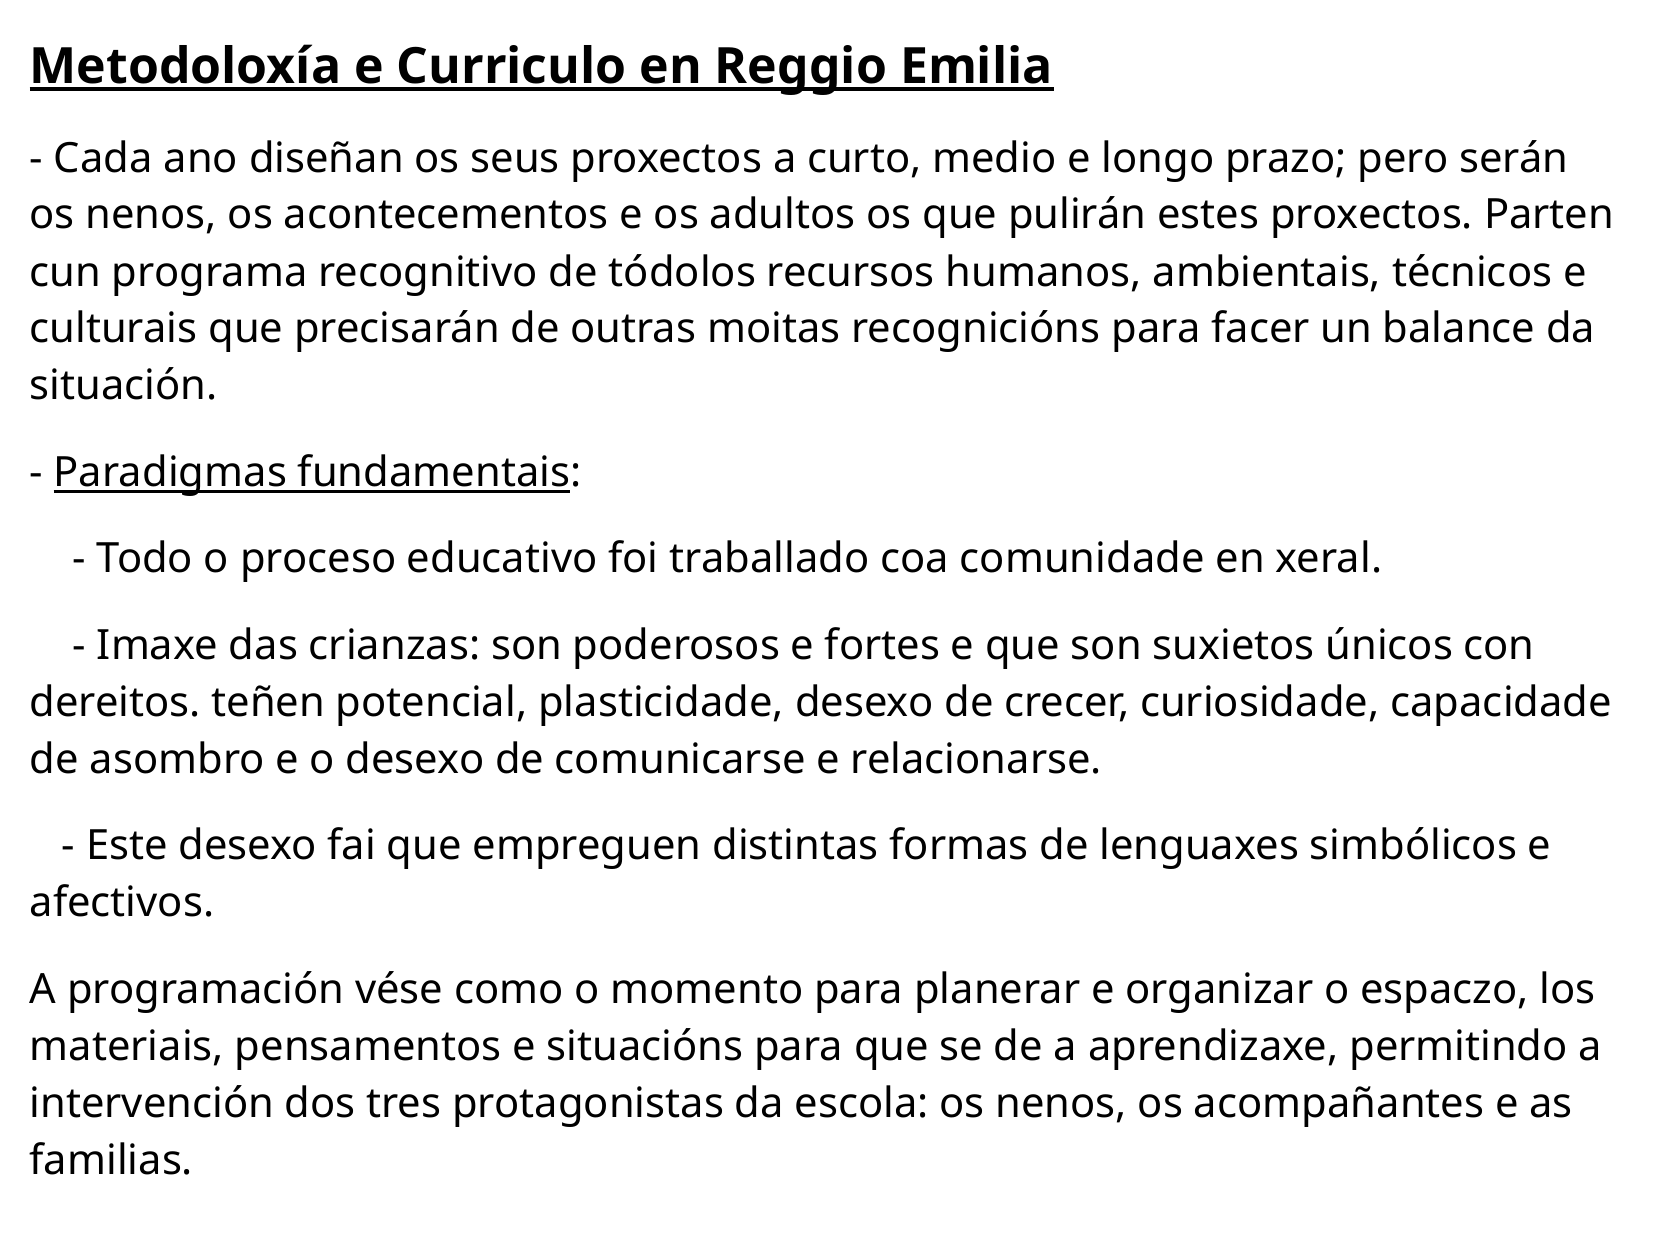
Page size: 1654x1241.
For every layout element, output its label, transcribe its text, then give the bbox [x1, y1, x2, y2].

list Metodoloxía e Curriculo en Reggio Emilia - Cada ano diseñan os seus proxectos a curto, medio e longo prazo; pero serán os nenos, os acontecementos e os adultos os que pulirán estes proxectos. Parten cun programa recognitivo de tódolos recursos humanos, ambientais, técnicos e culturais que precisarán de outras moitas recognicións para facer un balance da situación. - Paradigmas fundamentais: - Todo o proceso educativo foi traballado coa comunidade en xeral. - Imaxe das crianzas: son poderosos e fortes e que son suxietos únicos con dereitos. teñen potencial, plasticidade, desexo de crecer, curiosidade, capacidade de asombro e o desexo de comunicarse e relacionarse. - Este desexo fai que empreguen distintas formas de lenguaxes simbólicos e afectivos. A programación vése como o momento para planerar e organizar o espaczo, los materiais, pensamentos e situacións para que se de a aprendizaxe, permitindo a intervención dos tres protagonistas da escola: os nenos, os acompañantes e as familias. [29, 29, 1625, 1211]
